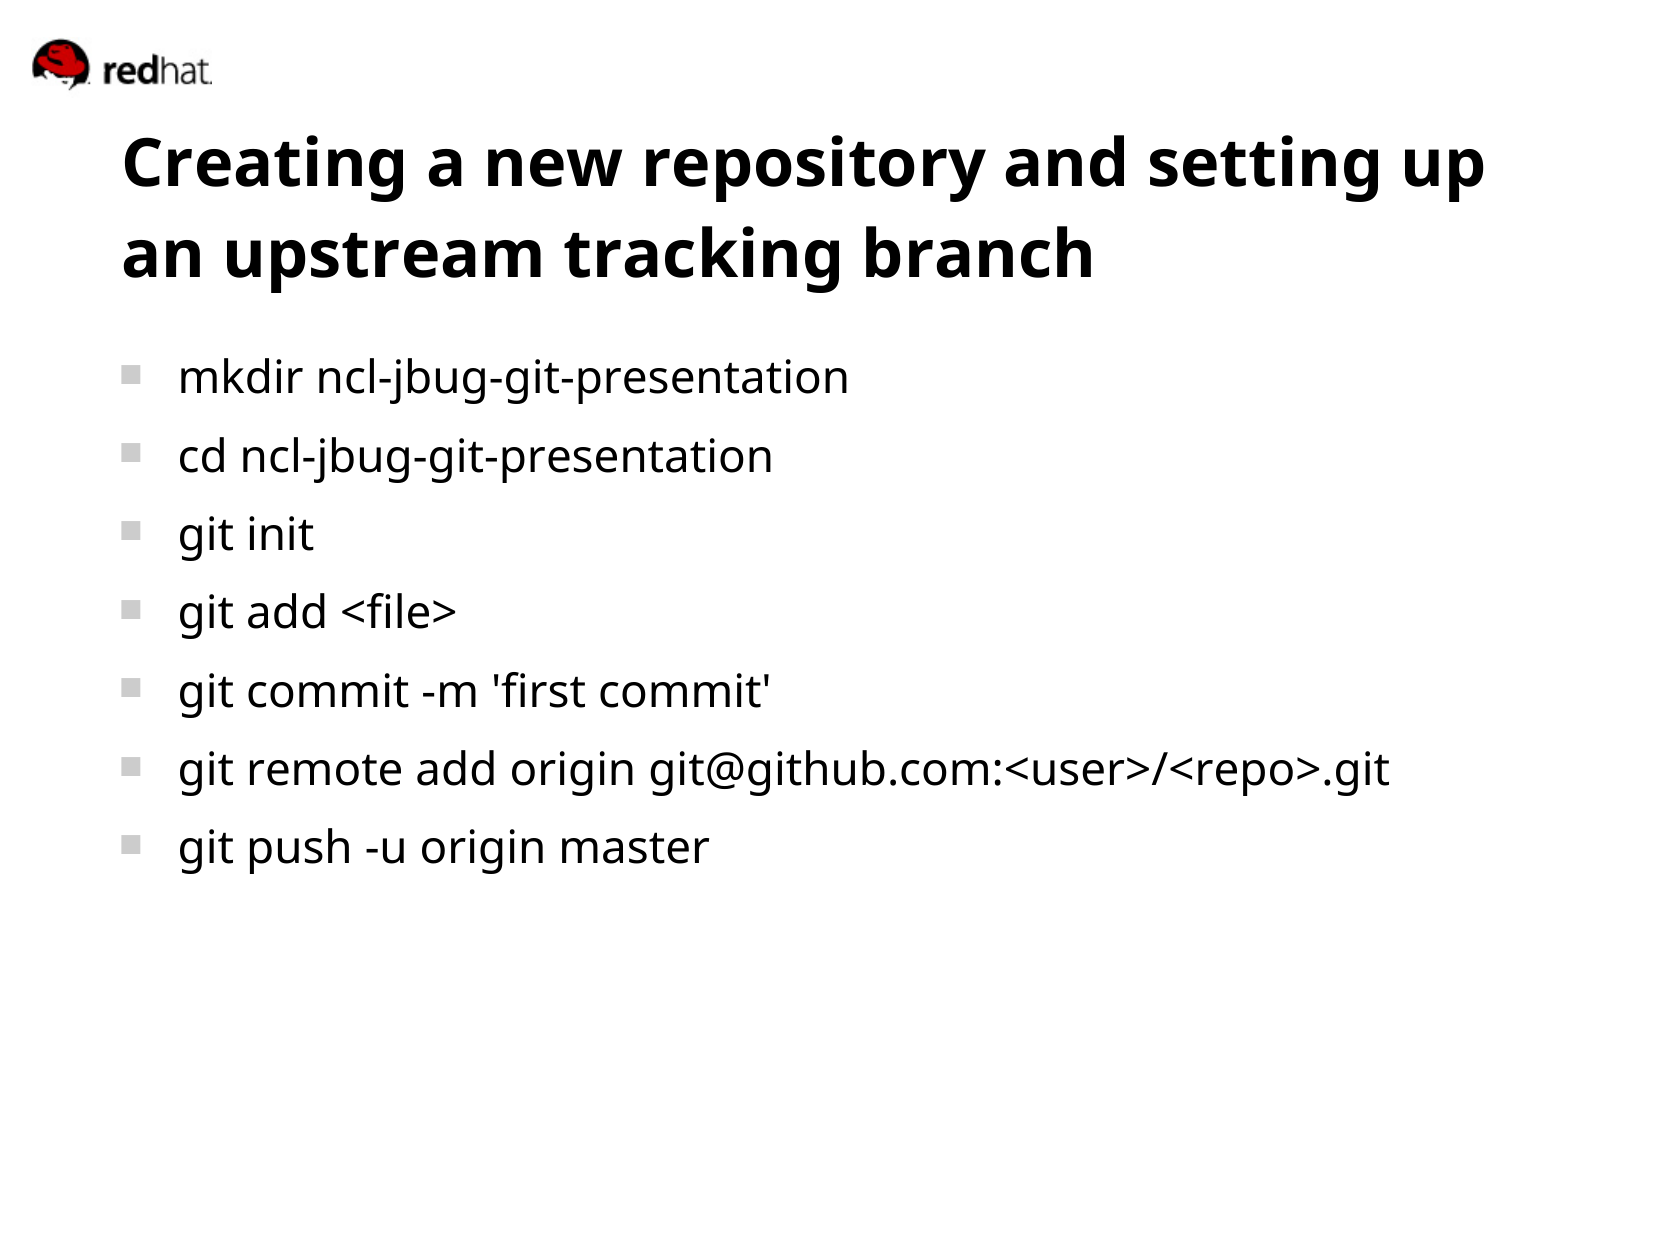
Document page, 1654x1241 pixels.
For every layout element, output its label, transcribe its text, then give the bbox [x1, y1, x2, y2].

list mkdir ncl-jbug-git-presentation cd ncl-jbug-git-presentation git init git add <file> git commit -m 'first commit' git remote add origin git@github.com:<user>/<repo>.git git push -u origin master [121, 344, 1534, 1127]
title Creating a new repository and setting up an upstream tracking branch [121, 89, 1534, 324]
picture [31, 37, 212, 98]
